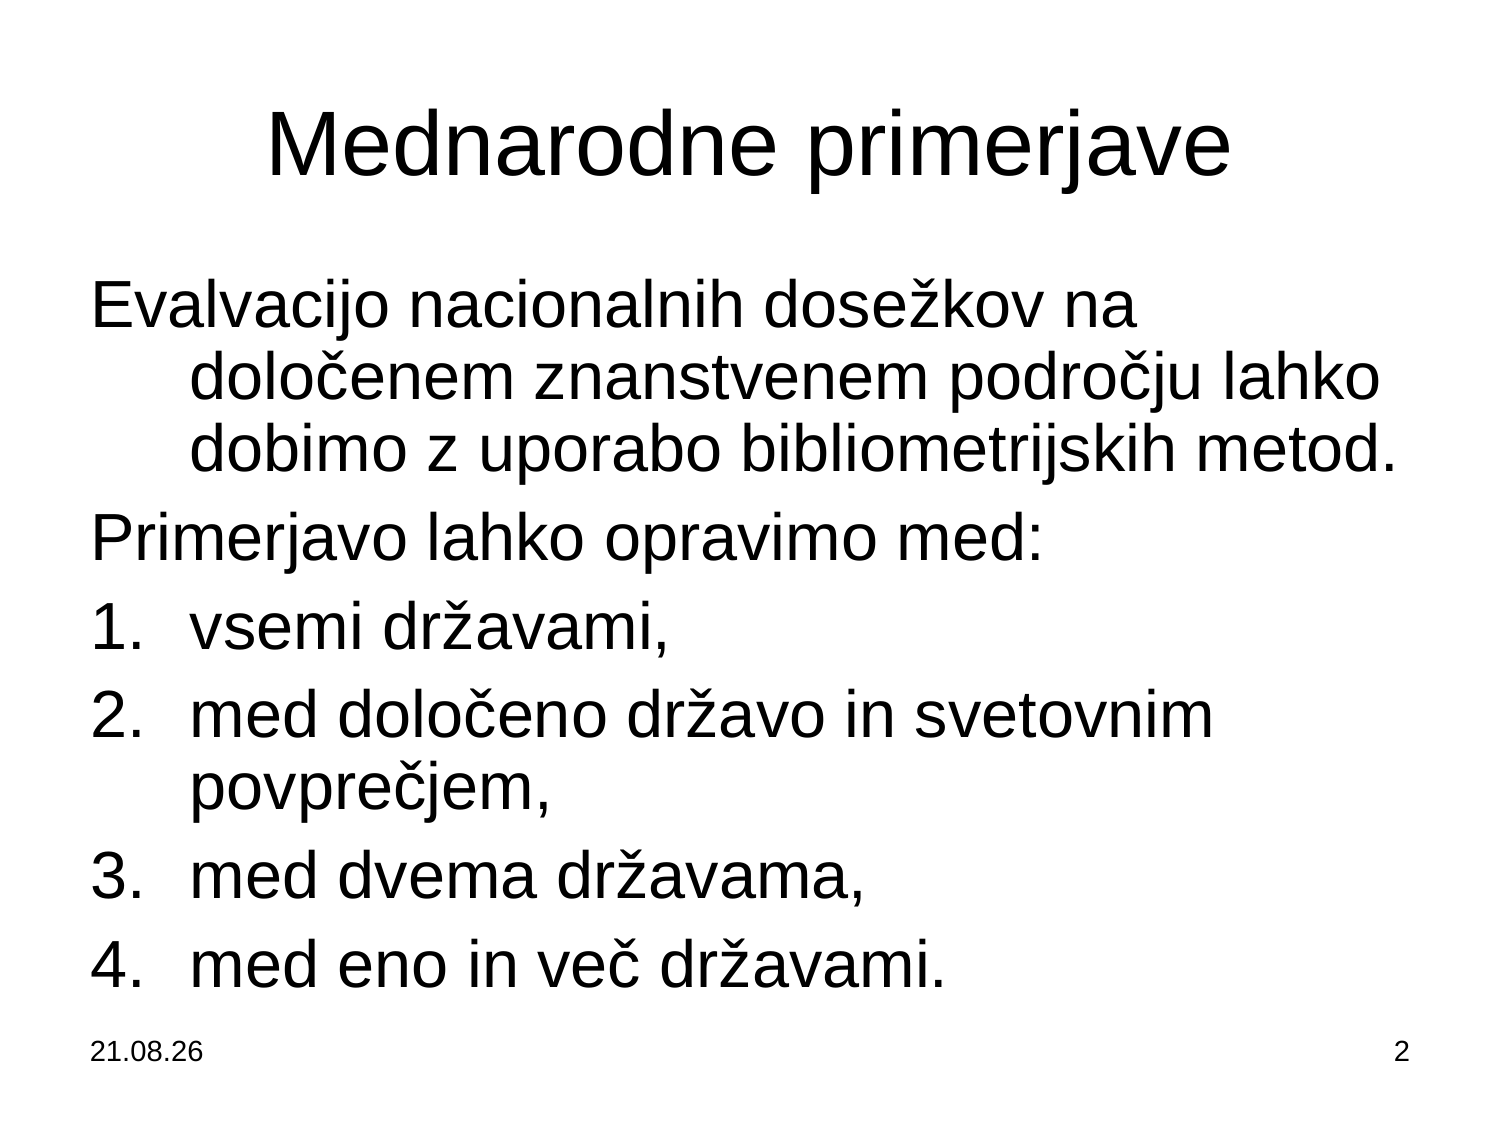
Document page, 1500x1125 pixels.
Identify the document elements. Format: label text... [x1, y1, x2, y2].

text_box 05.11.14 [74, 1024, 426, 1103]
list Evalvacijo nacionalnih dosežkov na določenem znanstvenem področju lahko dobimo z uporabo bibliometrijskih metod. Primerjavo lahko opravimo med: vsemi državami, med določeno državo in svetovnim povprečjem, med dvema državama, med eno in več državami. [75, 262, 1426, 1100]
title Mednarodne primerjave [75, 45, 1426, 233]
